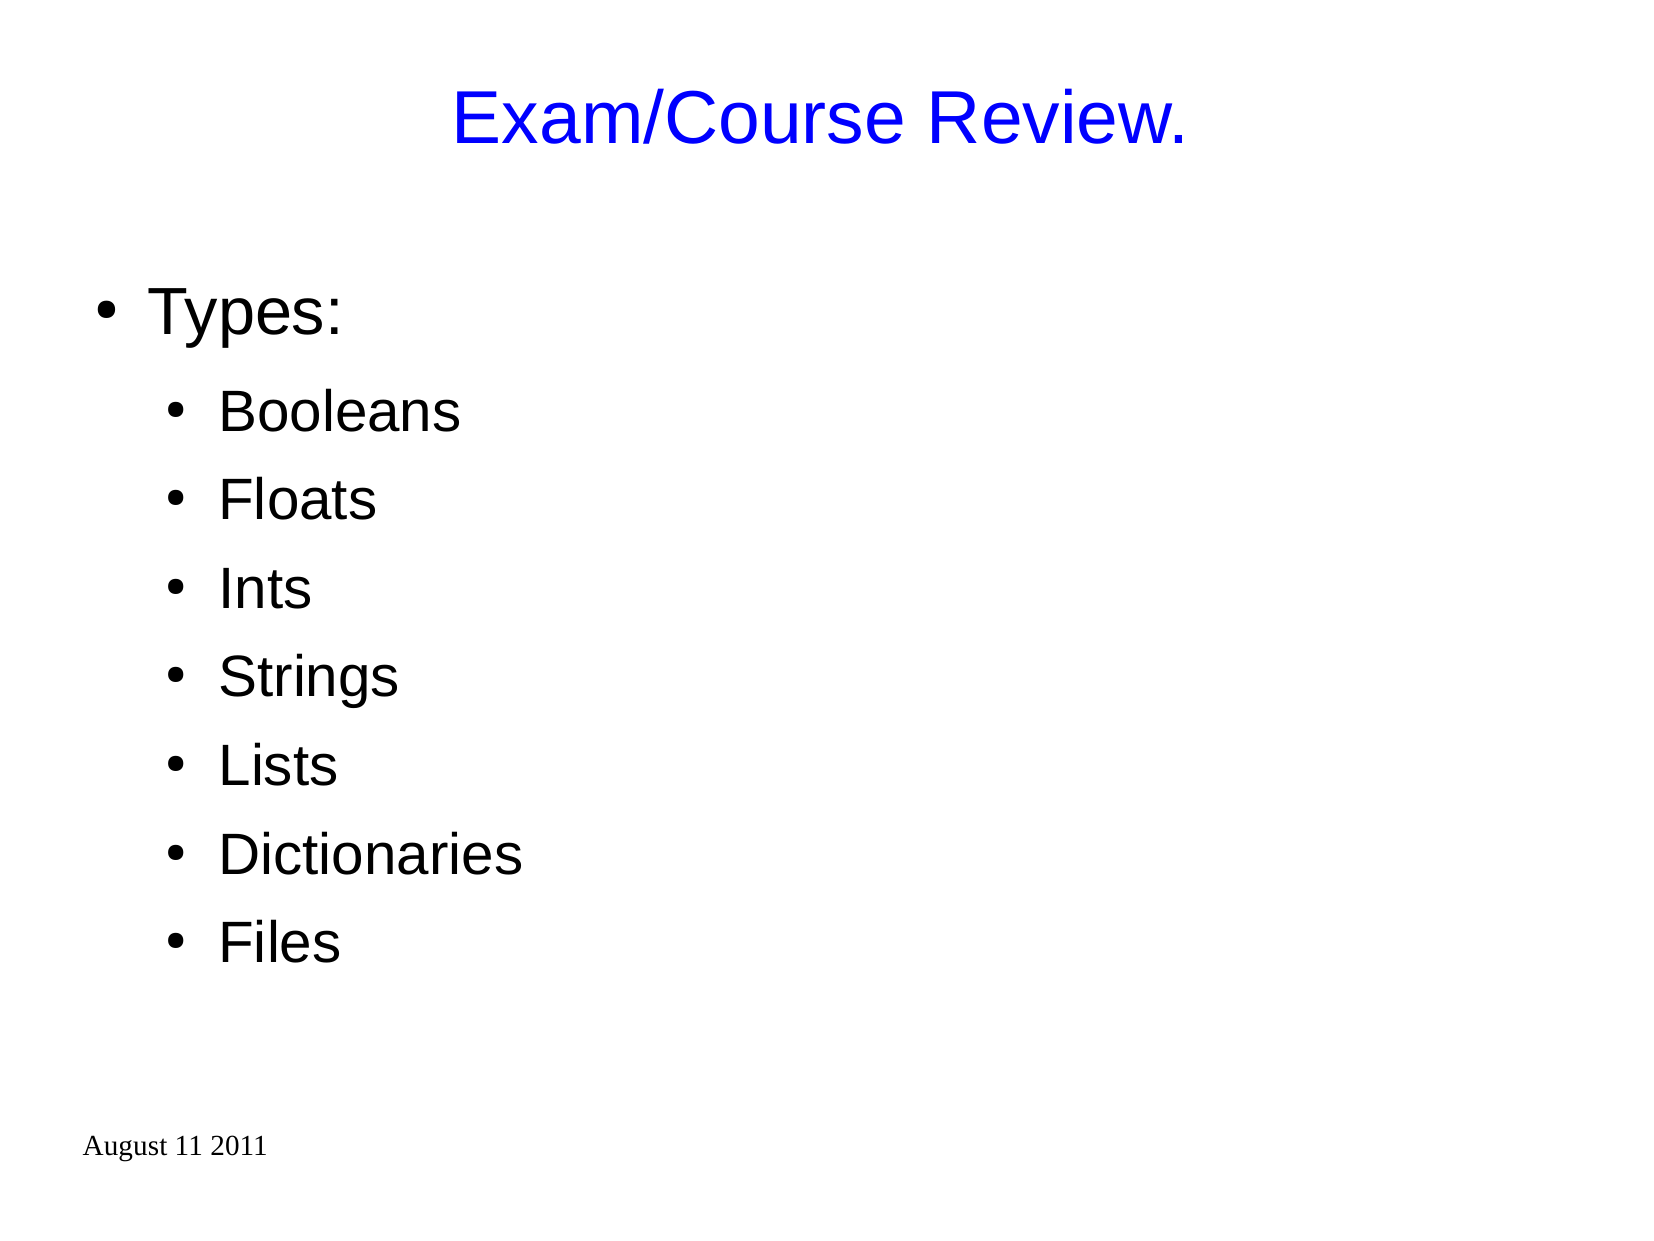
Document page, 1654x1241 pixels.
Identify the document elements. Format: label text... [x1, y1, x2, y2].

title Exam/Course Review. [76, 58, 1565, 178]
list Types: Booleans Floats Ints Strings Lists Dictionaries Files [76, 274, 1565, 1093]
